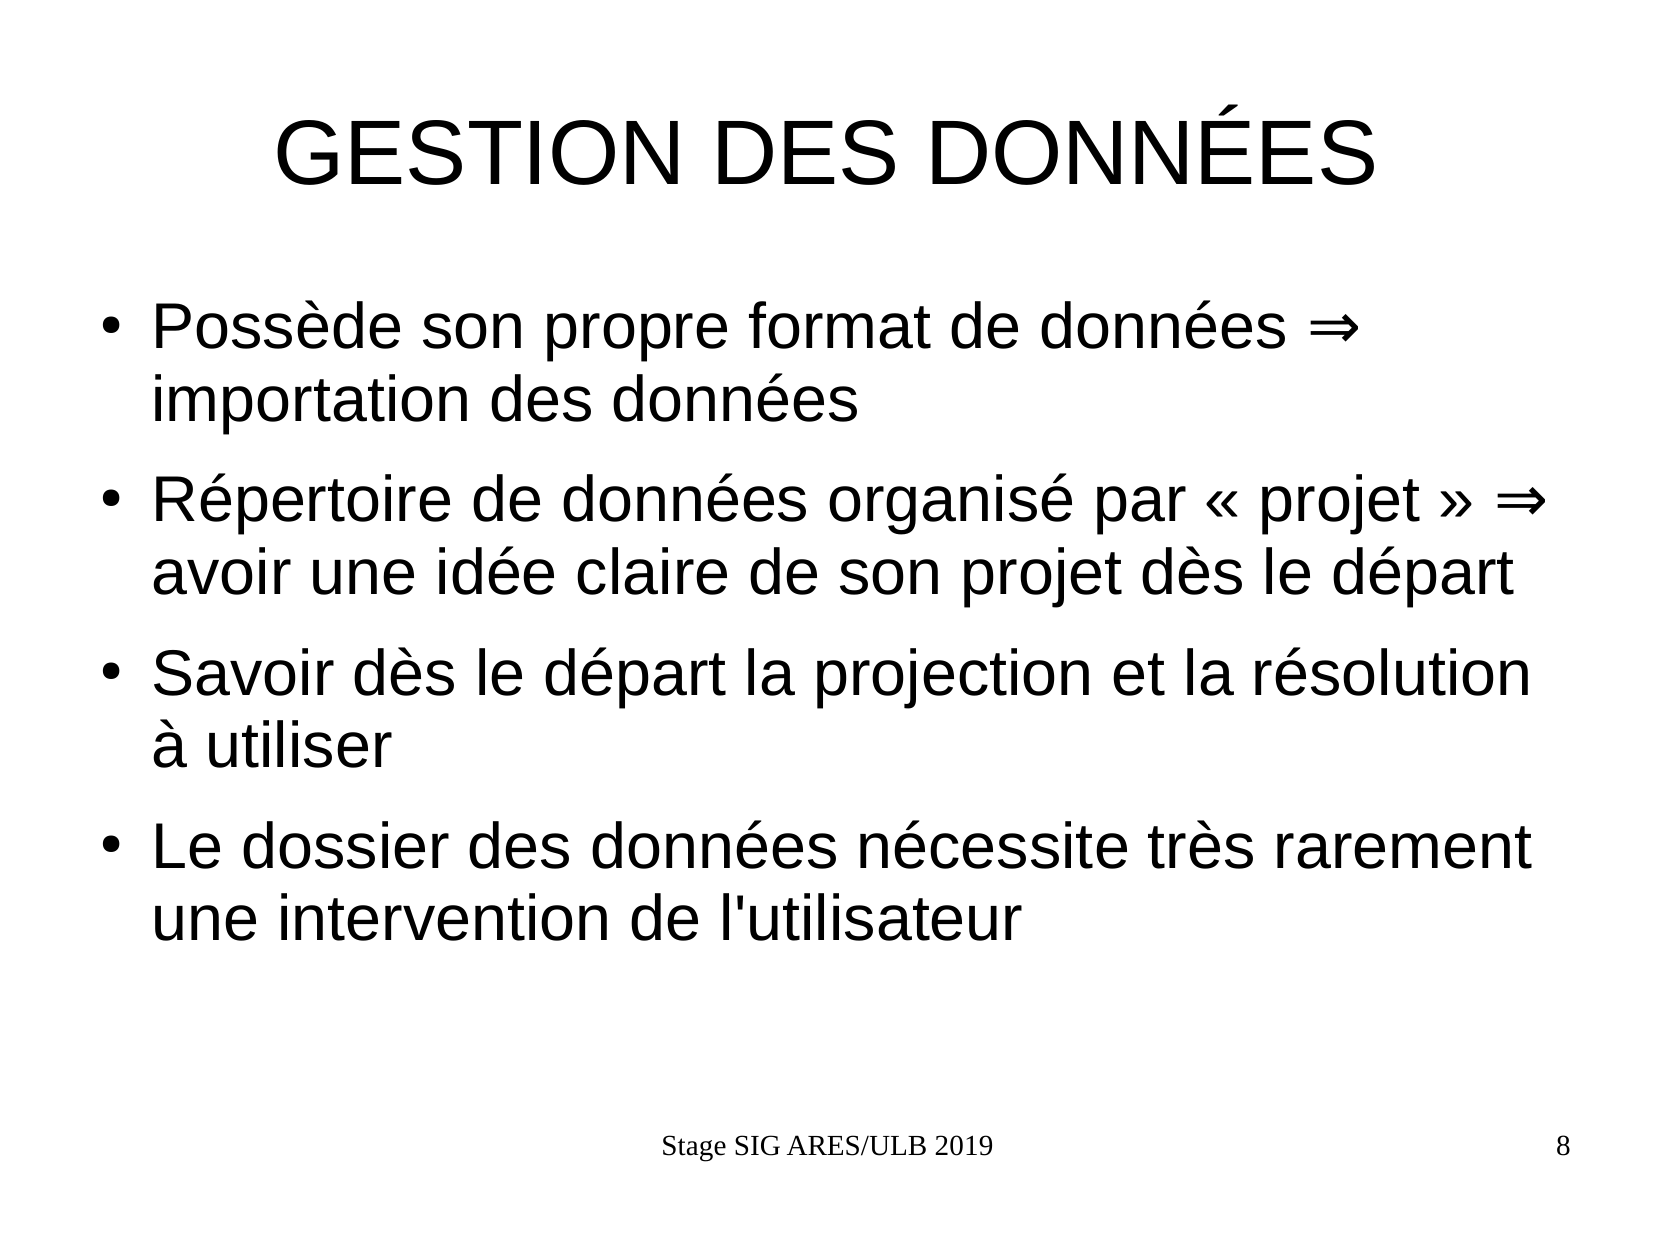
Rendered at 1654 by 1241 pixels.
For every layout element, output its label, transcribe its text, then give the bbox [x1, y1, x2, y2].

list Possède son propre format de données ⇒ importation des données Répertoire de données organisé par « projet » ⇒ avoir une idée claire de son projet dès le départ Savoir dès le départ la projection et la résolution à utiliser Le dossier des données nécessite très rarement une intervention de l'utilisateur [82, 290, 1571, 1010]
title GESTION DES DONNÉES [82, 49, 1571, 257]
